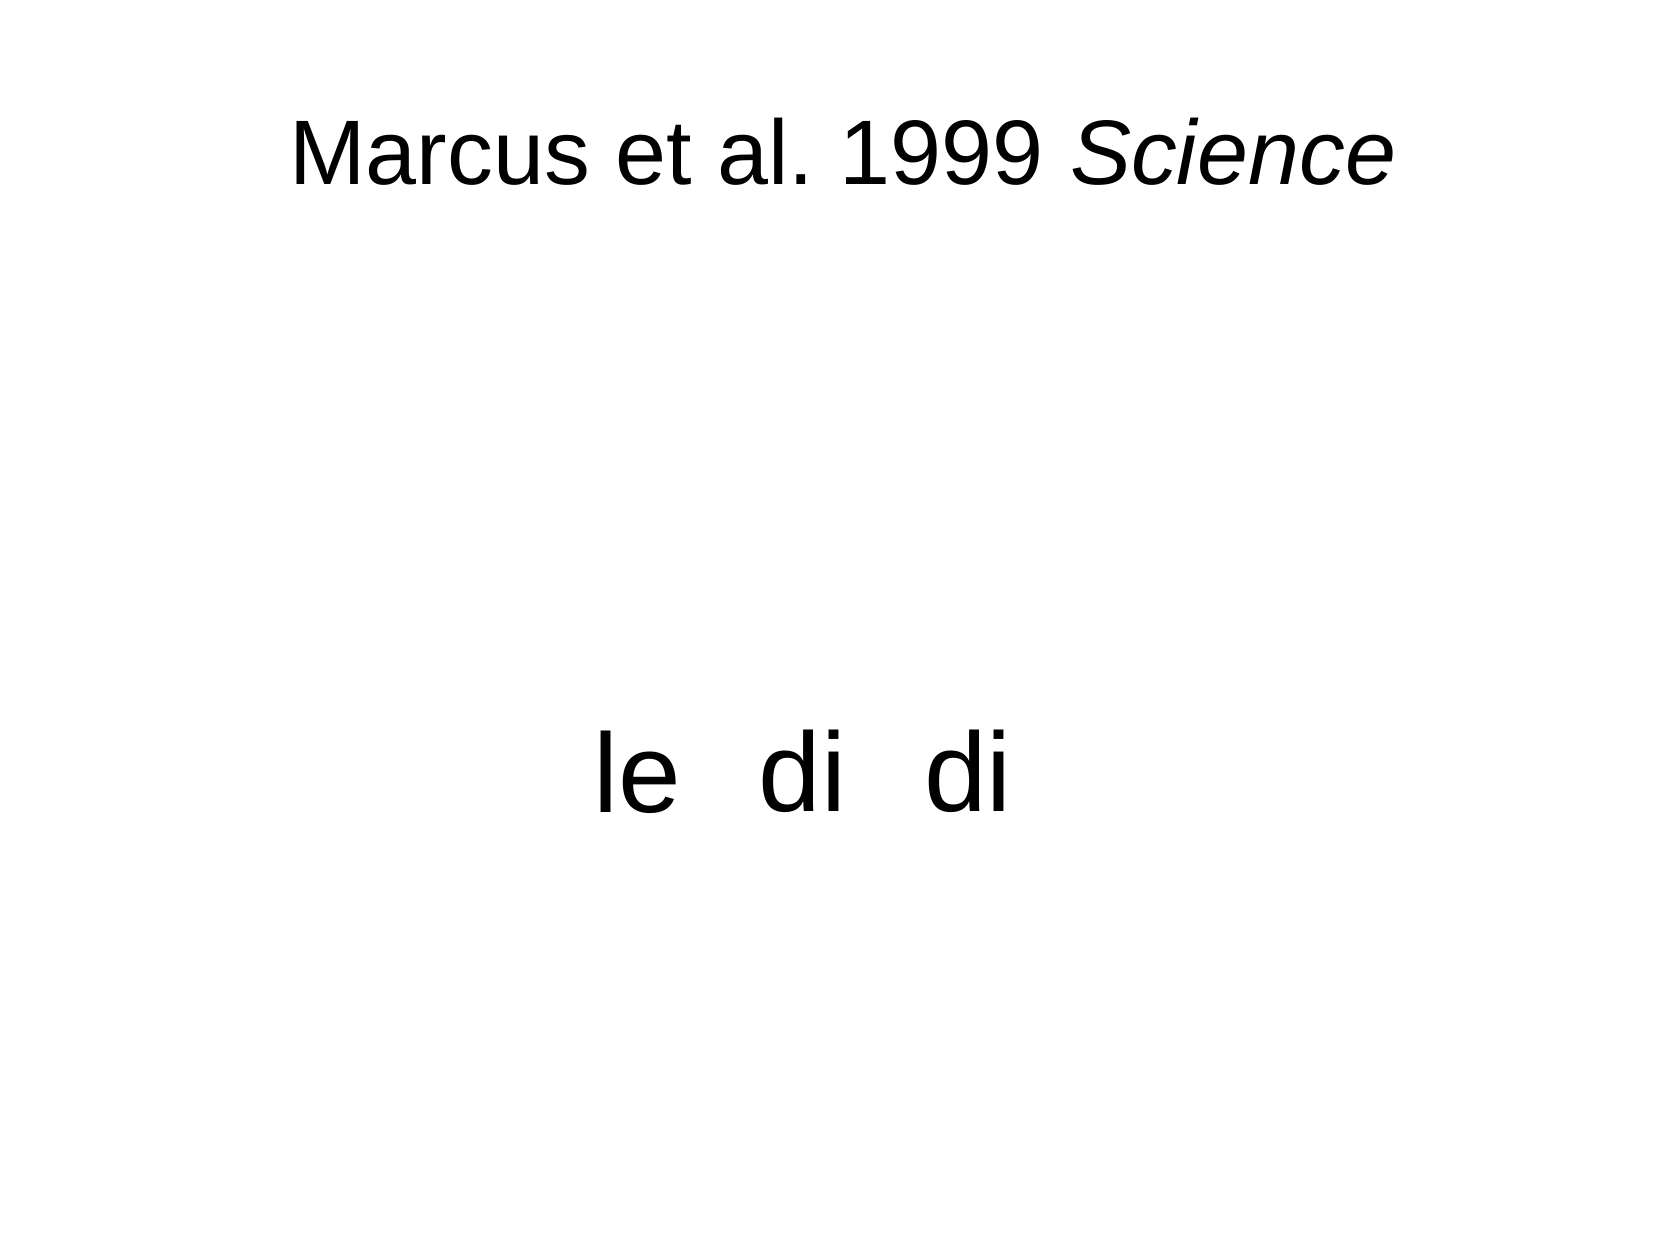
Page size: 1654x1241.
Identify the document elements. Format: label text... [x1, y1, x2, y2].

text_box di [744, 702, 909, 992]
text_box le [578, 703, 745, 993]
title Marcus et al. 1999 Science [82, 49, 1571, 257]
text_box di [909, 702, 1075, 992]
